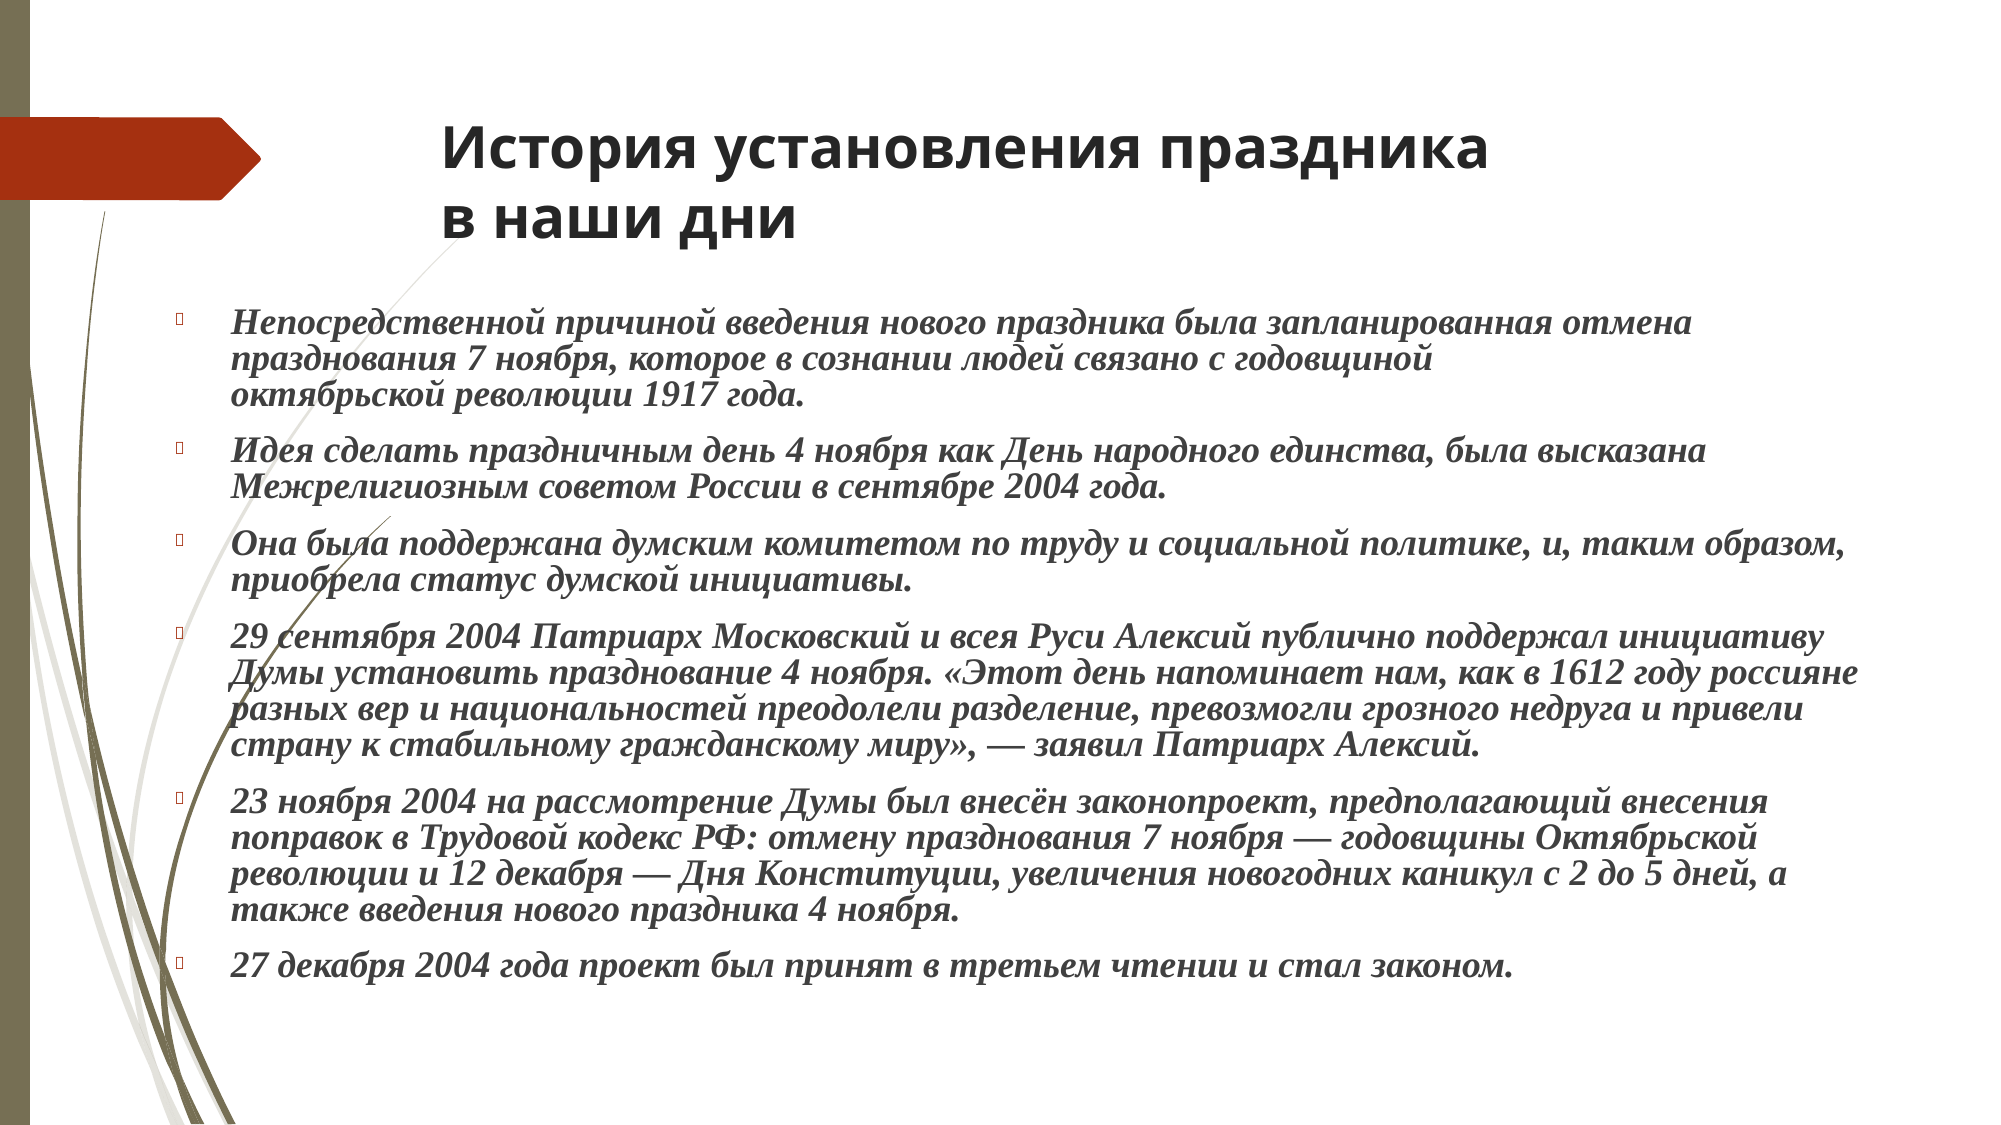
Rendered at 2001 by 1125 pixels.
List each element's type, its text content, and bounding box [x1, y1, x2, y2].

list Непосредственной причиной введения нового праздника была запланированная отмена празднования 7 ноября, которое в сознании людей связано с годовщиной октябрьской революции 1917 года. Идея сделать праздничным день 4 ноября как День народного единства, была высказана Межрелигиозным советом России в сентябре 2004 года. Она была поддержана думским комитетом по труду и социальной политике, и, таким образом, приобрела статус думской инициативы. 29 сентября 2004 Патриарх Московский и всея Руси Алексий публично поддержал инициативу Думы установить празднование 4 ноября. «Этот день напоминает нам, как в 1612 году россияне разных вер и национальностей преодолели разделение, превозмогли грозного недруга и привели страну к стабильному гражданскому миру», — заявил Патриарх Алексий. 23 ноября 2004 на рассмотрение Думы был внесён законопроект, предполагающий внесения поправок в Трудовой кодекс РФ: отмену празднования 7 ноября — годовщины Октябрьской революции и 12 декабря — Дня Конституции, увеличения новогодних каникул с 2 до 5 дней, а также введения нового праздника 4 ноября. 27 декабря 2004 года проект был принят в третьем чтении и стал законом. [159, 298, 1888, 970]
title История установления праздника в наши дни [425, 102, 1888, 298]
